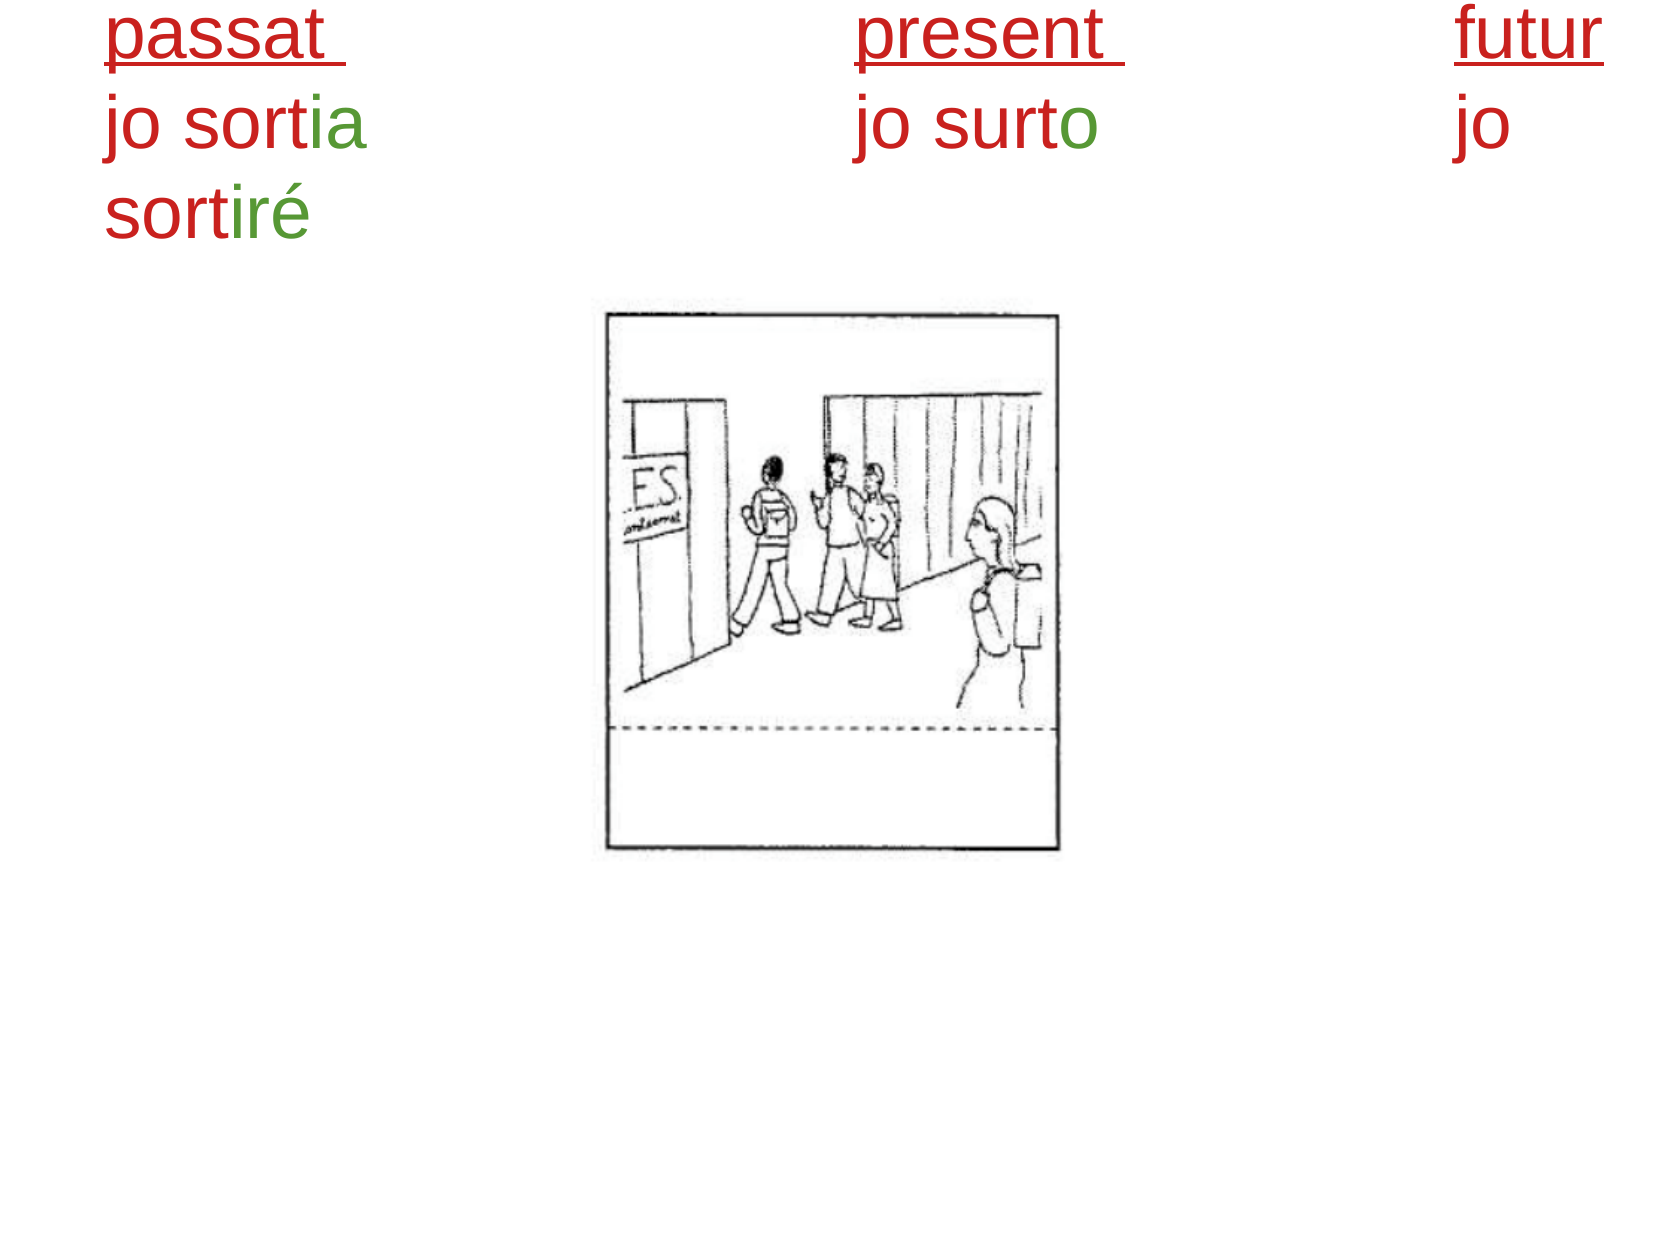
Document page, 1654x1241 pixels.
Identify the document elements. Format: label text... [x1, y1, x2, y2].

picture [581, 291, 1094, 873]
text_box passat present futur jo sortia jo surto jo sortiré [104, 0, 1654, 270]
